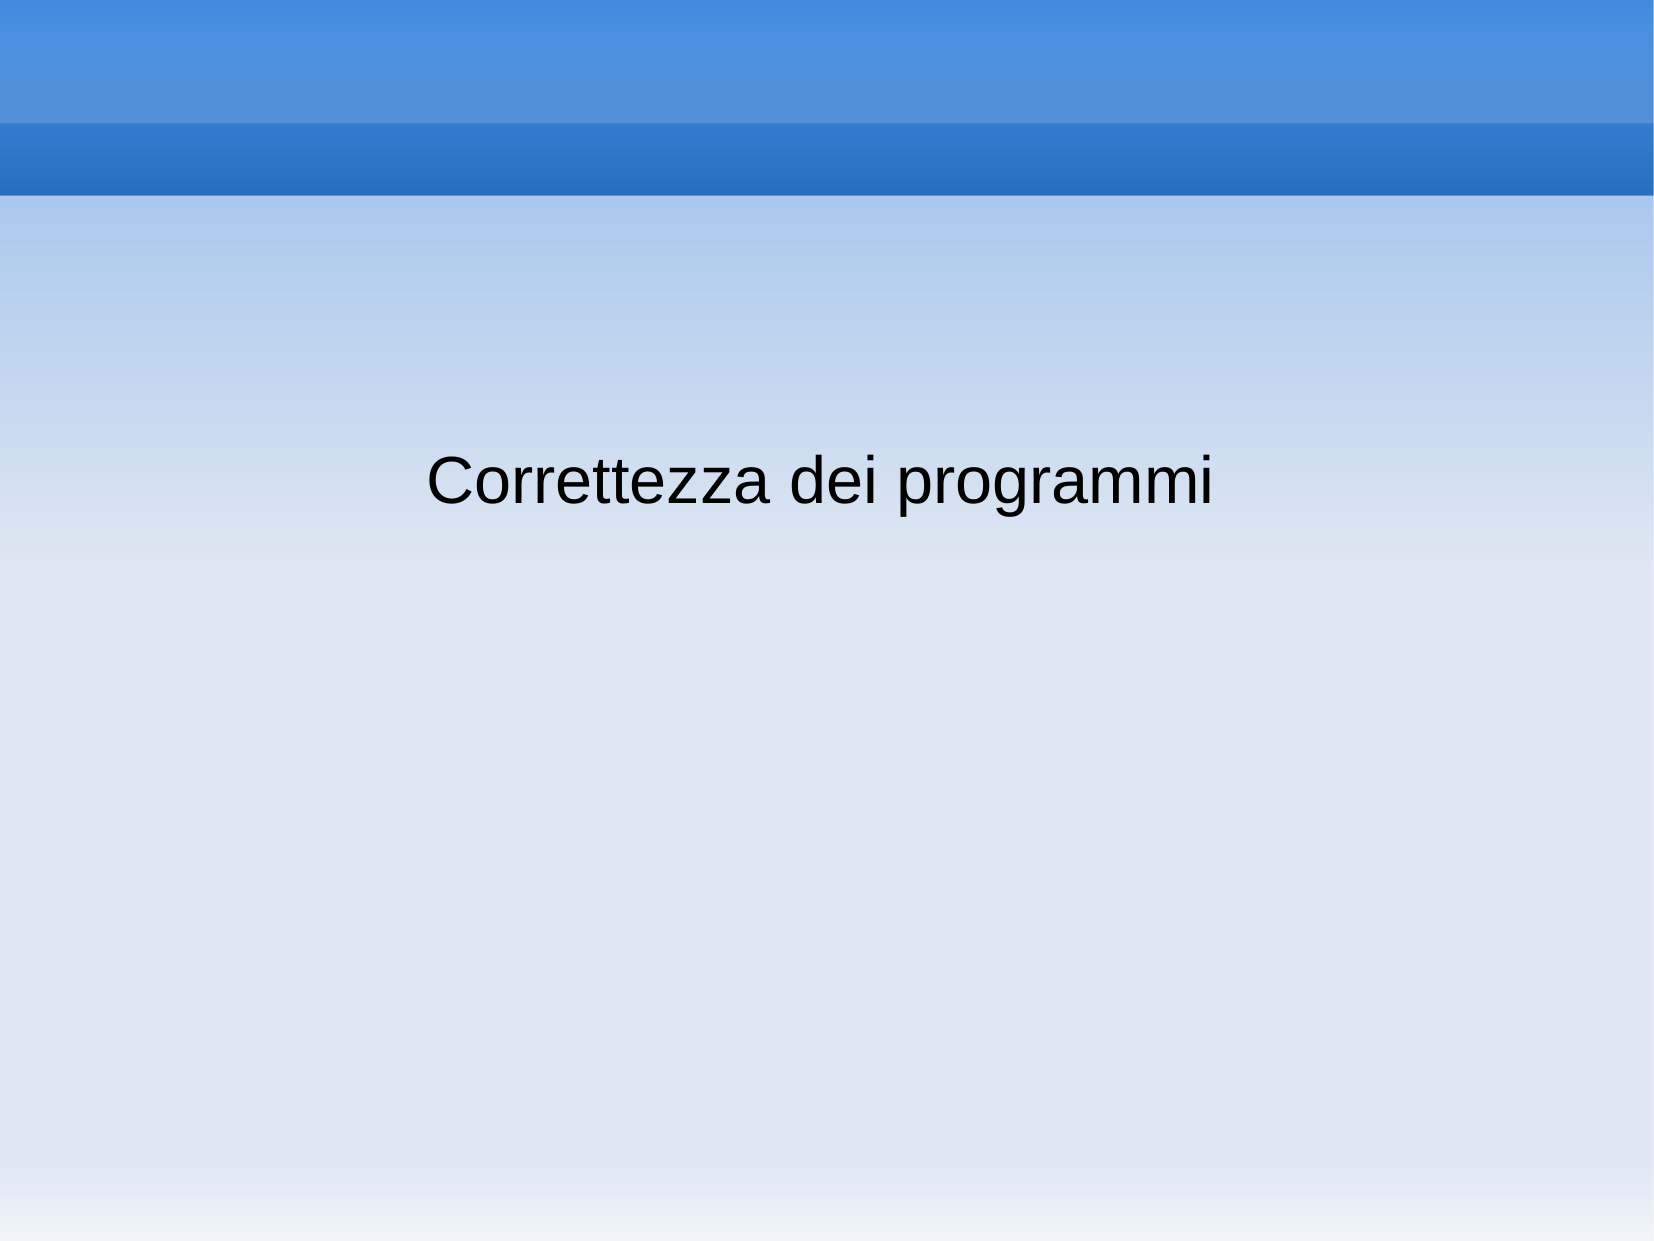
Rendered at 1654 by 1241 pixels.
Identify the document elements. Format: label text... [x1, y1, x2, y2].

picture [0, 0, 1654, 1241]
subtitle Correttezza dei programmi [76, 0, 1565, 960]
